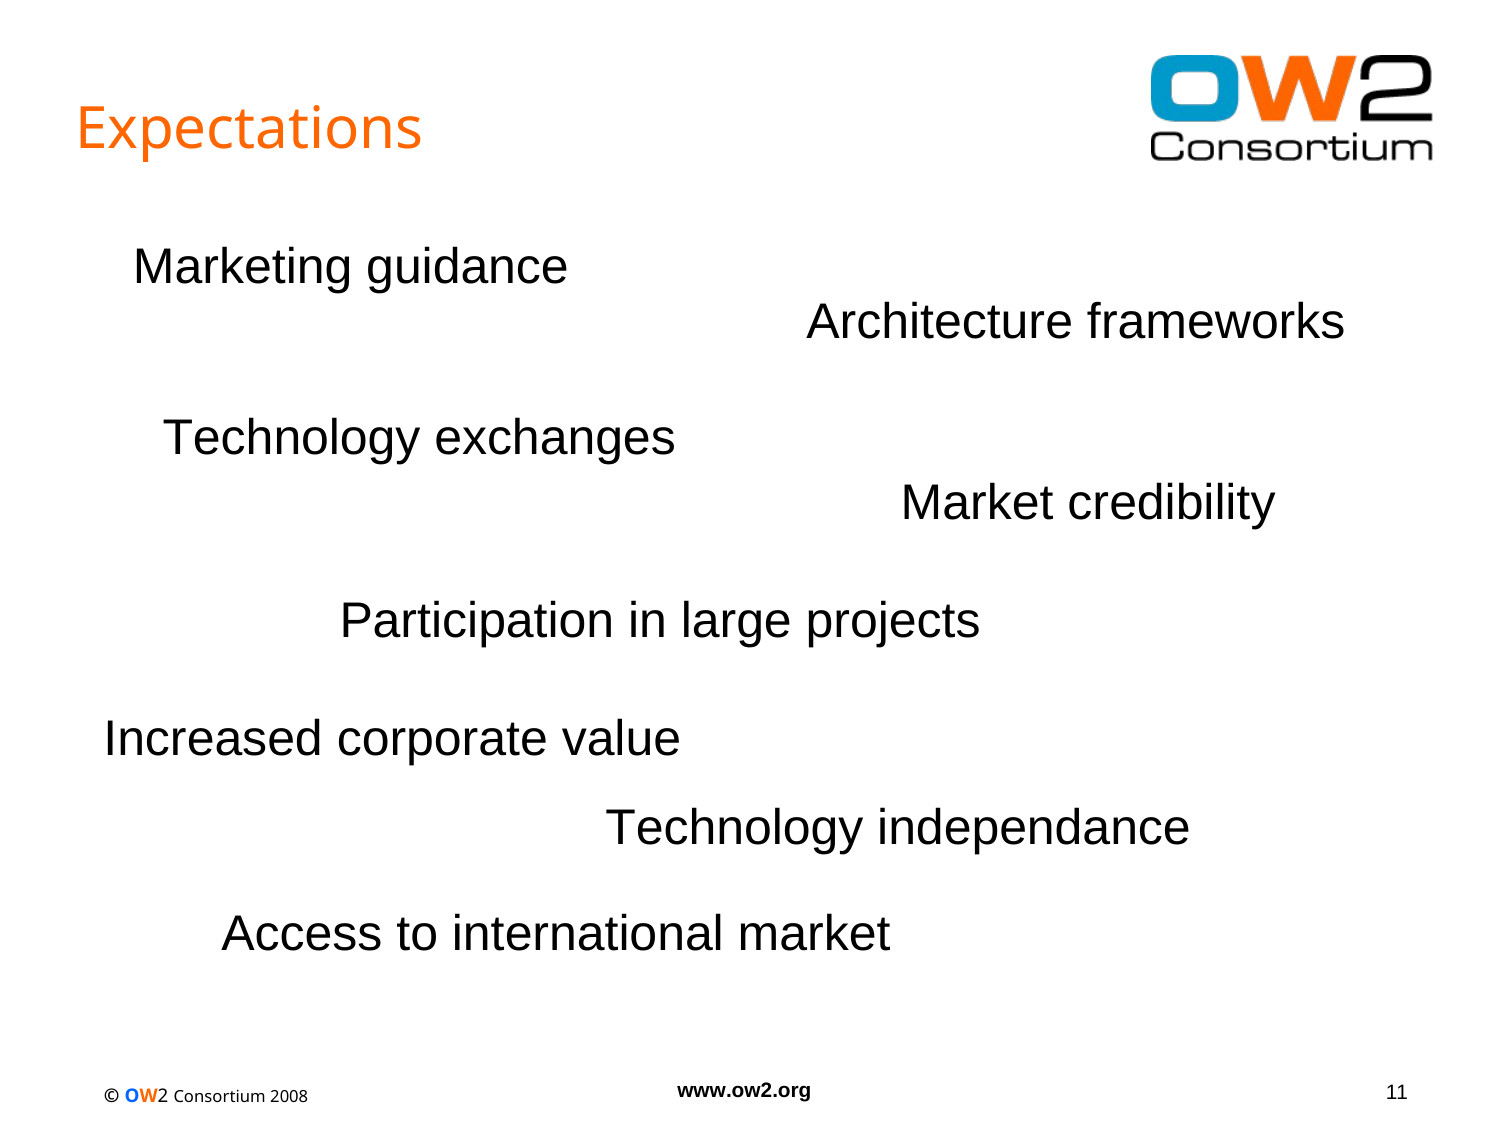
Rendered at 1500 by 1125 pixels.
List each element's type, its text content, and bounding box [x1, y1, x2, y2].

text_box Marketing guidance [118, 242, 584, 313]
text_box Participation in large projects [324, 596, 997, 668]
text_box Technology exchanges [147, 413, 691, 485]
title Expectations [74, 22, 1093, 236]
text_box Architecture frameworks [791, 296, 1361, 368]
picture [1151, 55, 1171, 72]
text_box Technology independance [590, 803, 1206, 874]
picture [1171, 72, 1218, 105]
text_box Increased corporate value [88, 714, 697, 786]
picture [1151, 55, 1433, 161]
text_box Access to international market [206, 909, 907, 981]
text_box Market credibility [885, 478, 1291, 549]
